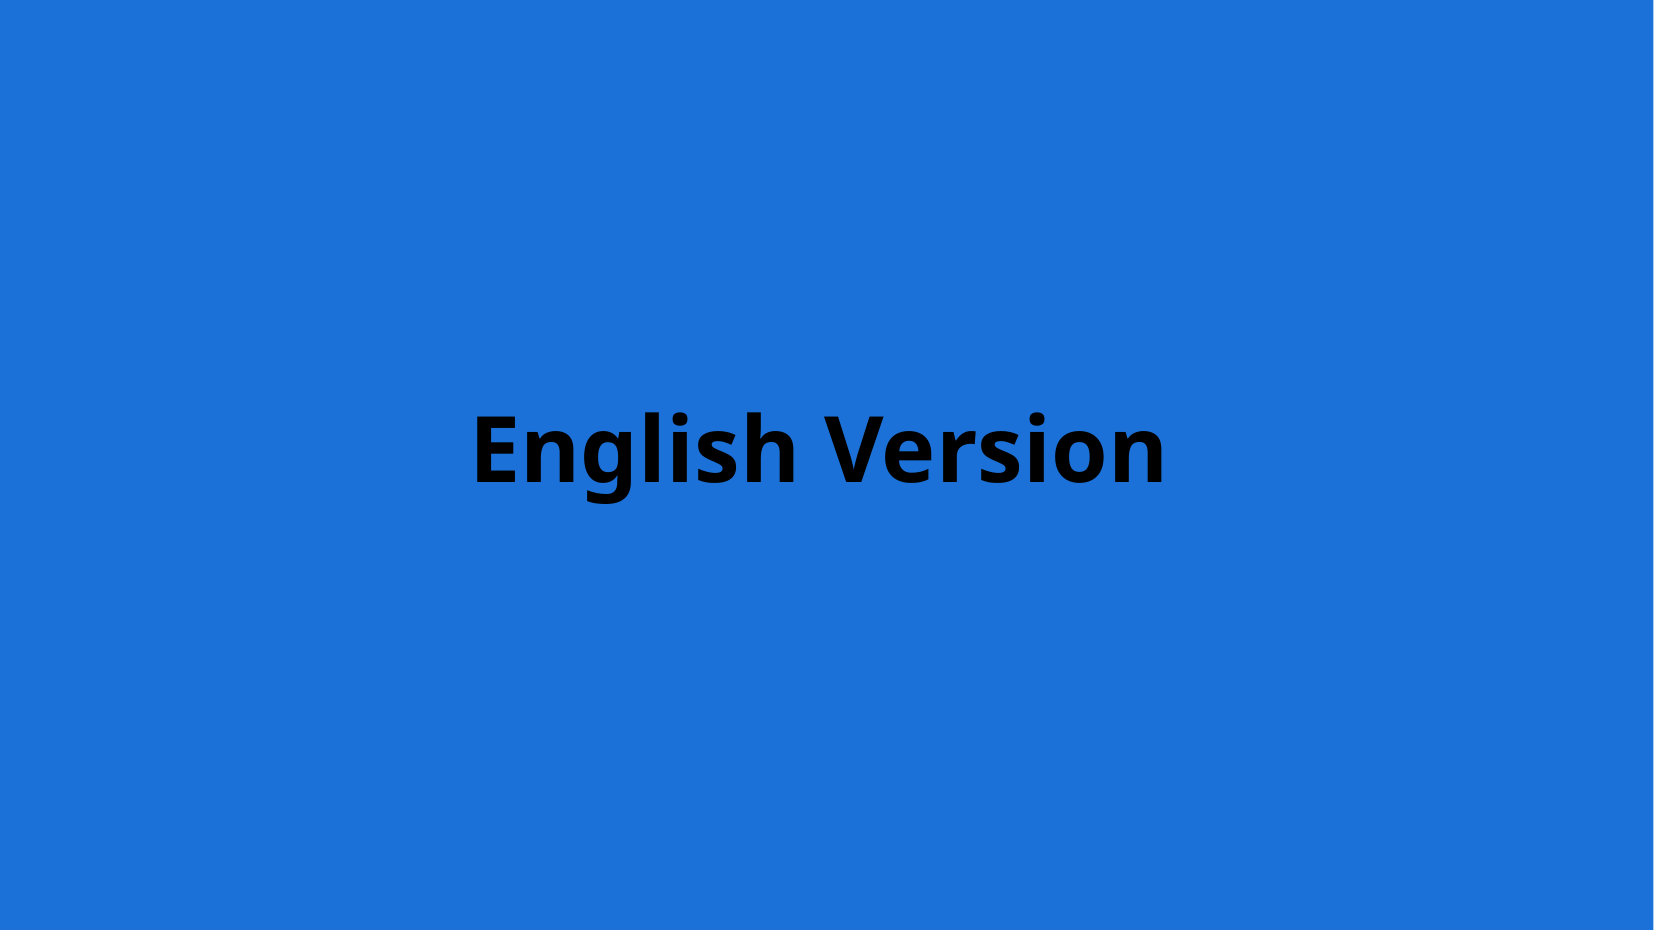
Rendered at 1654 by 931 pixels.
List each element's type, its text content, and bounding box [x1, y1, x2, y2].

title English Version [75, 369, 1564, 526]
